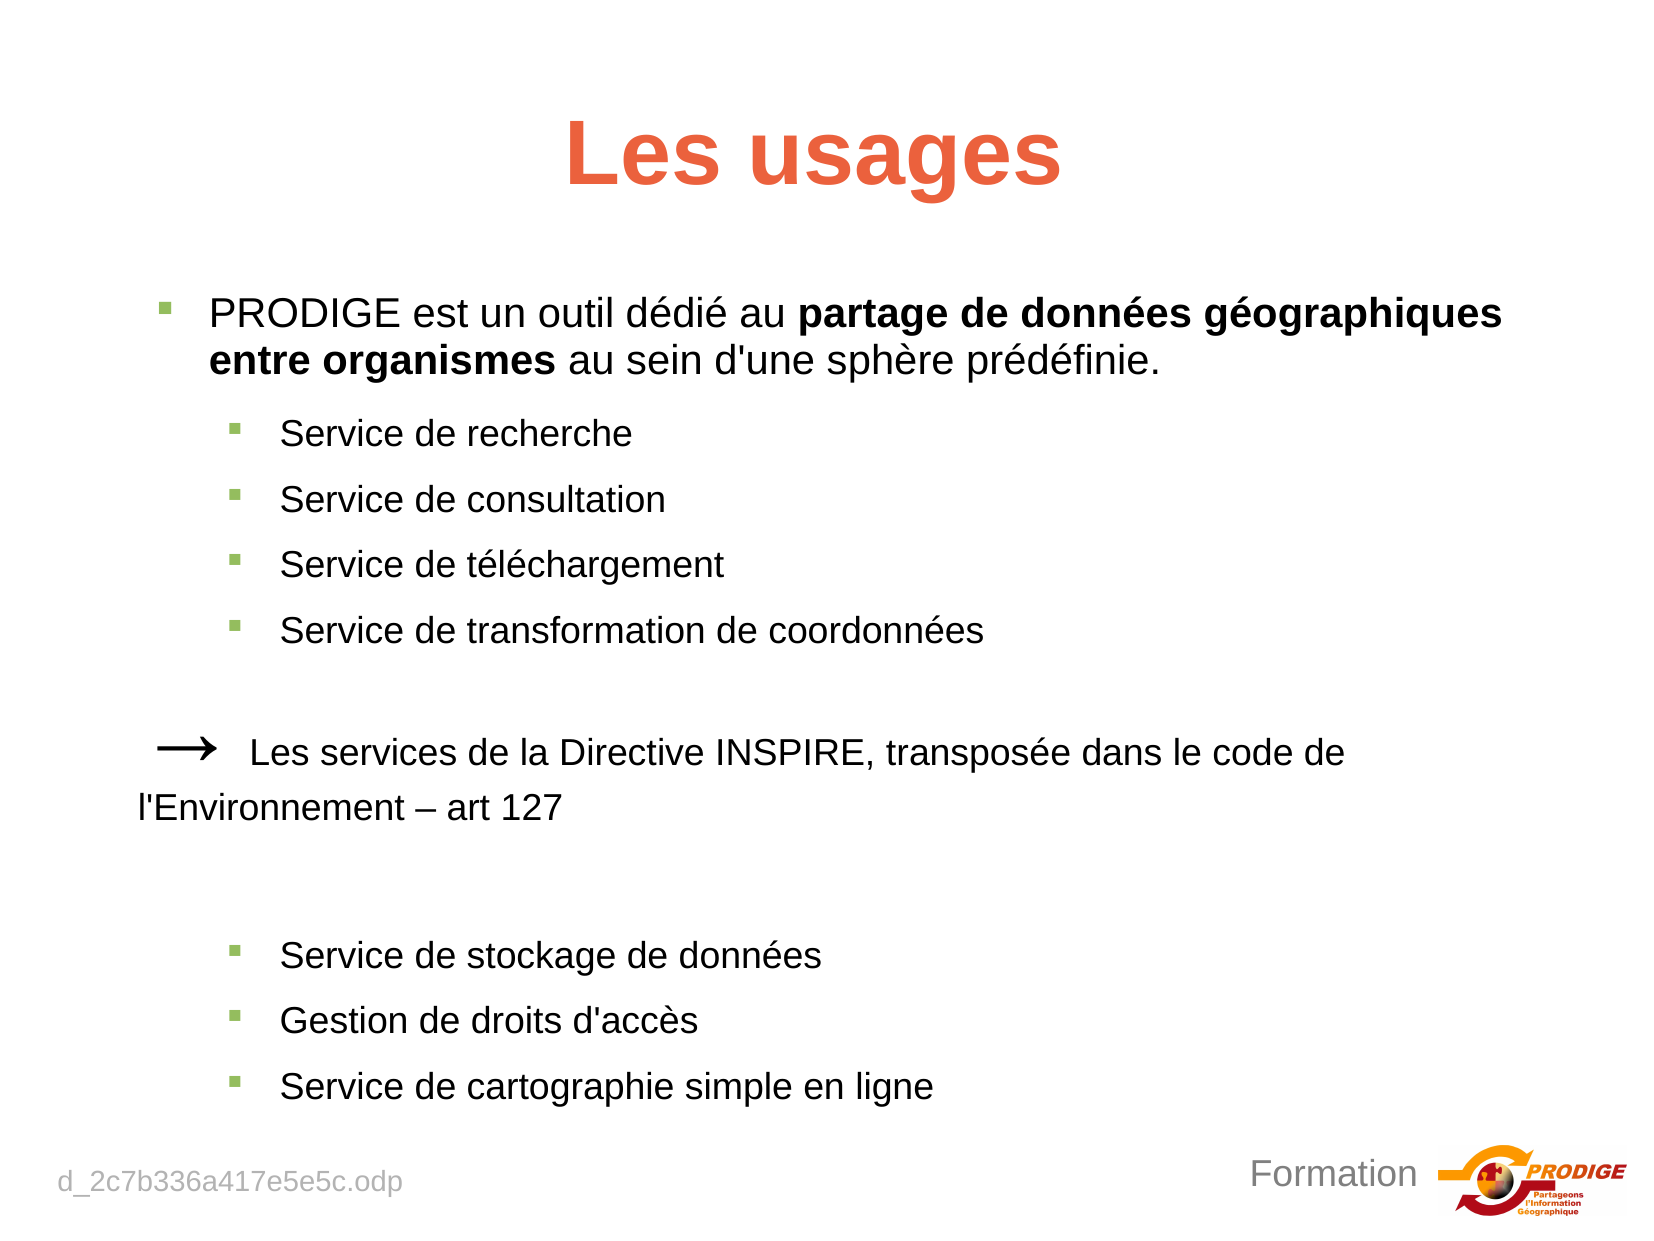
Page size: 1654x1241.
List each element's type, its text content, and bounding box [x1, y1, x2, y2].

list PRODIGE est un outil dédié au partage de données géographiques entre organismes au sein d'une sphère prédéfinie. Service de recherche Service de consultation Service de téléchargement Service de transformation de coordonnées → Les services de la Directive INSPIRE, transposée dans le code de l'Environnement – art 127 Service de stockage de données Gestion de droits d'accès Service de cartographie simple en ligne [137, 290, 1562, 1158]
picture [1438, 1145, 1627, 1216]
title Les usages [82, 49, 1571, 257]
